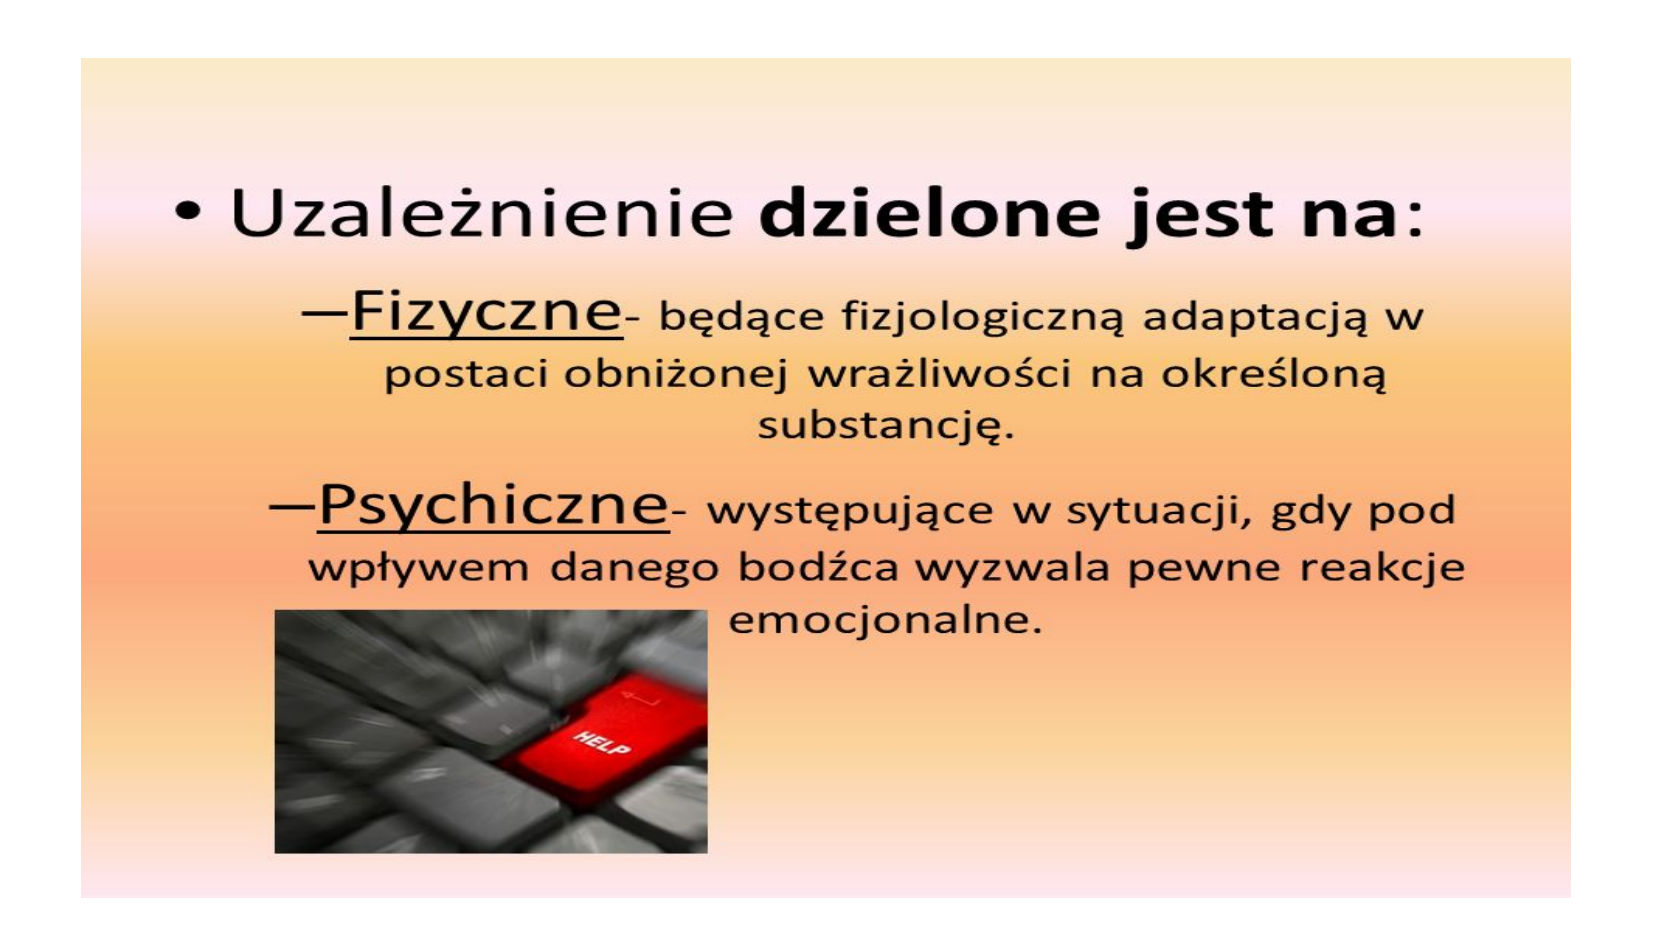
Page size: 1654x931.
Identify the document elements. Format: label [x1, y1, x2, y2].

picture [81, 58, 1571, 898]
